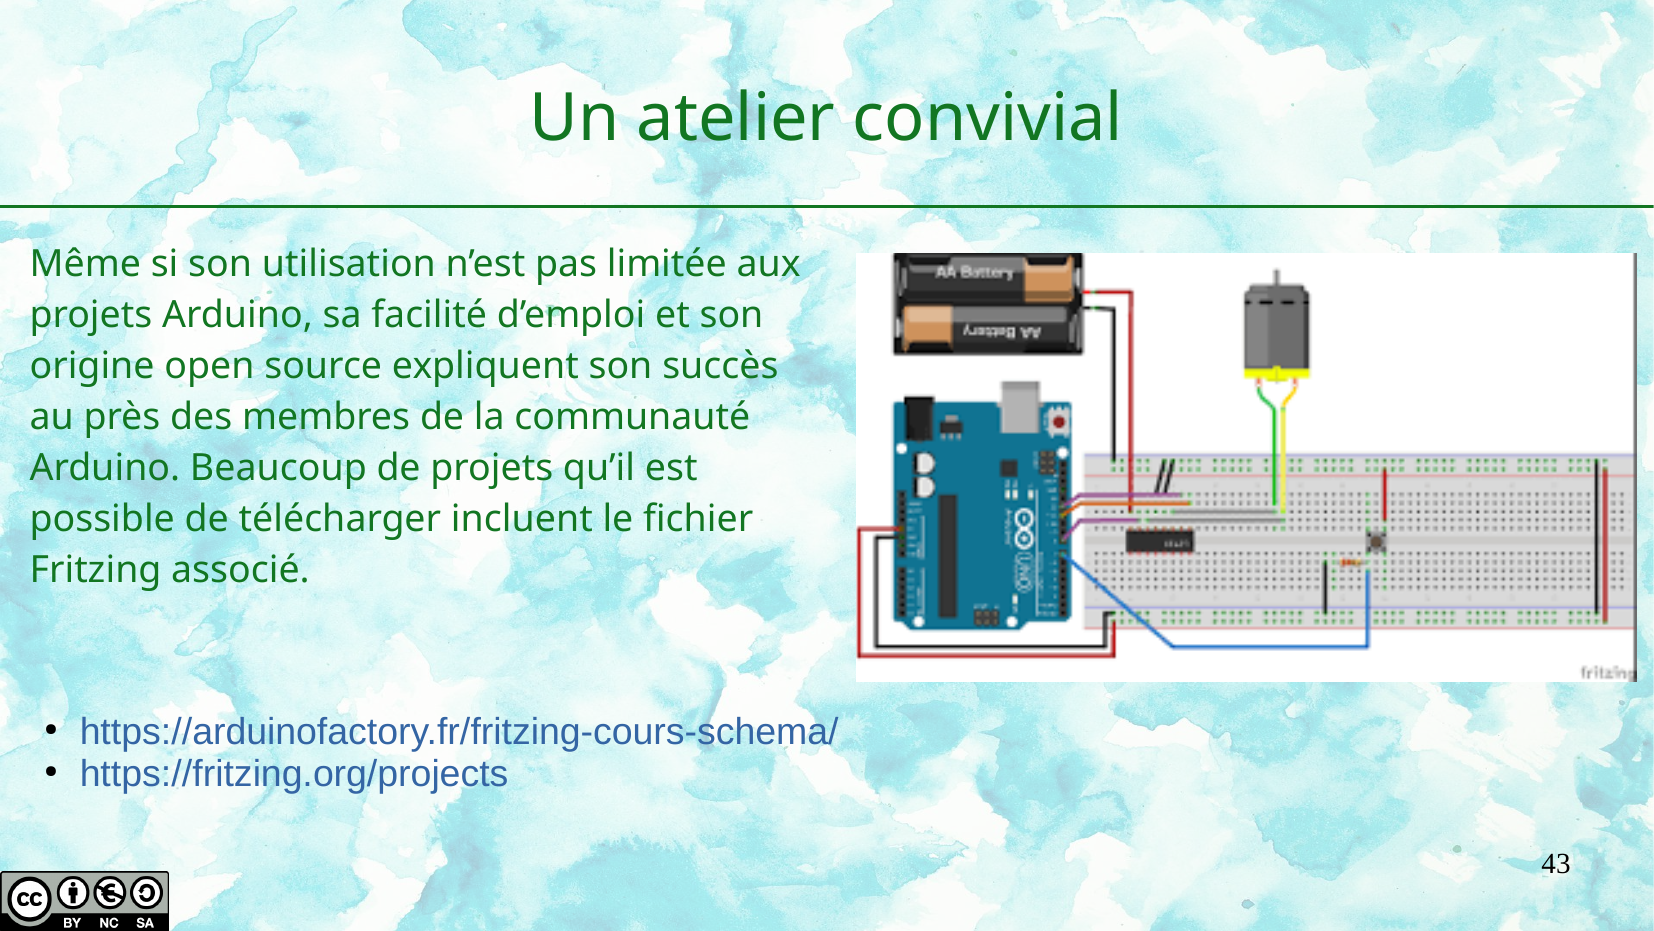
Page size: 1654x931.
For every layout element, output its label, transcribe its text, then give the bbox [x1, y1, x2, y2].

title Un atelier convivial [82, 37, 1571, 193]
picture [856, 253, 1637, 682]
list Même si son utilisation n’est pas limitée aux projets Arduino, sa facilité d’emploi et son origine open source expliquent son succès au près des membres de la communauté Arduino. Beaucoup de projets qu’il est possible de télécharger incluent le fichier Fritzing associé. [29, 236, 809, 650]
picture [0, 871, 169, 931]
text_box https://arduinofactory.fr/fritzing-cours-schema/ https://fritzing.org/projects [29, 702, 857, 802]
